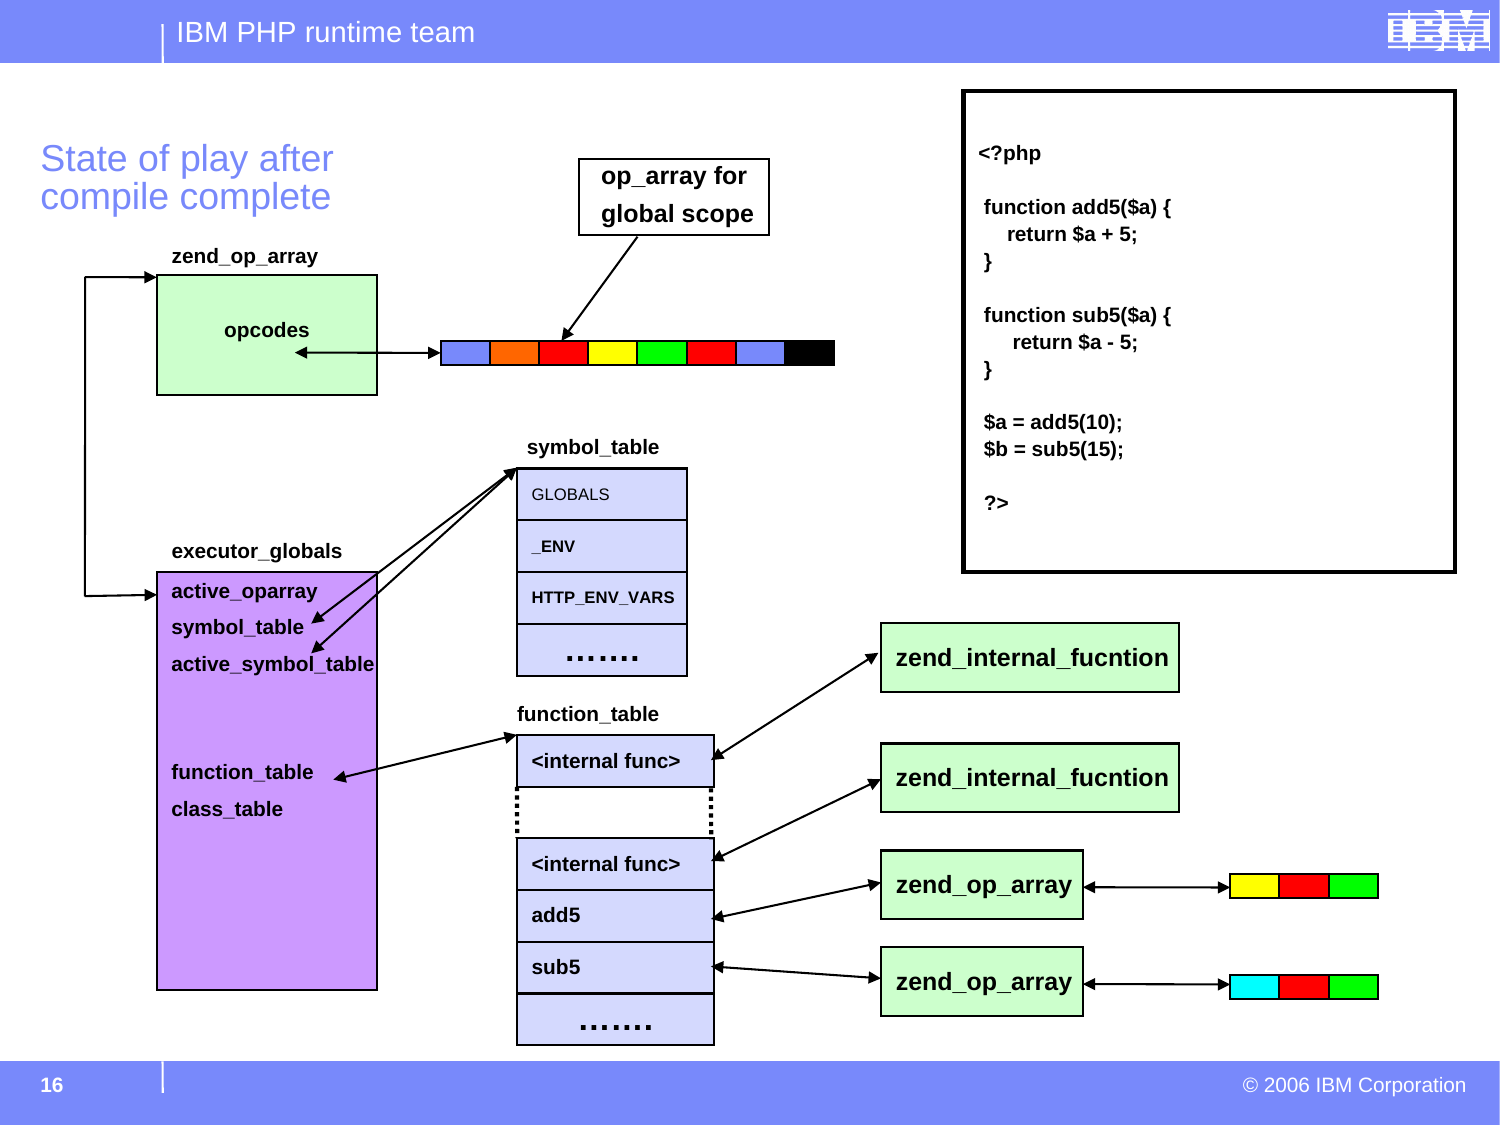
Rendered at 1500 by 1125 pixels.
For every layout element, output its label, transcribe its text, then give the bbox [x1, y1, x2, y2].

text_box zend_op_array [156, 236, 334, 276]
text_box sub5 [516, 941, 714, 993]
text_box add5 [516, 889, 714, 941]
text_box symbol_table [512, 427, 675, 467]
text_box ……. [516, 623, 687, 676]
text_box [1230, 873, 1378, 898]
text_box zend_internal_fucntion [880, 743, 1180, 813]
text_box GLOBALS [516, 468, 687, 520]
text_box _ENV [516, 520, 687, 572]
text_box function_table [502, 695, 675, 734]
text_box [1230, 974, 1378, 999]
text_box zend_internal_fucntion [880, 623, 1180, 692]
text_box opcodes [156, 275, 378, 396]
text_box zend_op_array [880, 946, 1083, 1016]
text_box ……. [516, 993, 714, 1046]
text_box <internal func> [516, 735, 714, 787]
text_box zend_op_array [880, 850, 1083, 920]
text_box active_oparray symbol_table active_symbol_table function_table class_table [156, 572, 378, 991]
text_box executor_globals [156, 531, 358, 571]
text_box <?php function add5($a) { return $a + 5; } function sub5($a) { return $a - 5; } $a = add5(10); $b = sub5(15); ?> [963, 90, 1455, 573]
text_box op_array for global scope [579, 158, 770, 235]
text_box [440, 340, 835, 365]
text_box <internal func> [516, 837, 714, 889]
text_box HTTP_ENV_VARS [516, 572, 687, 623]
title State of play after compile complete [25, 103, 378, 225]
